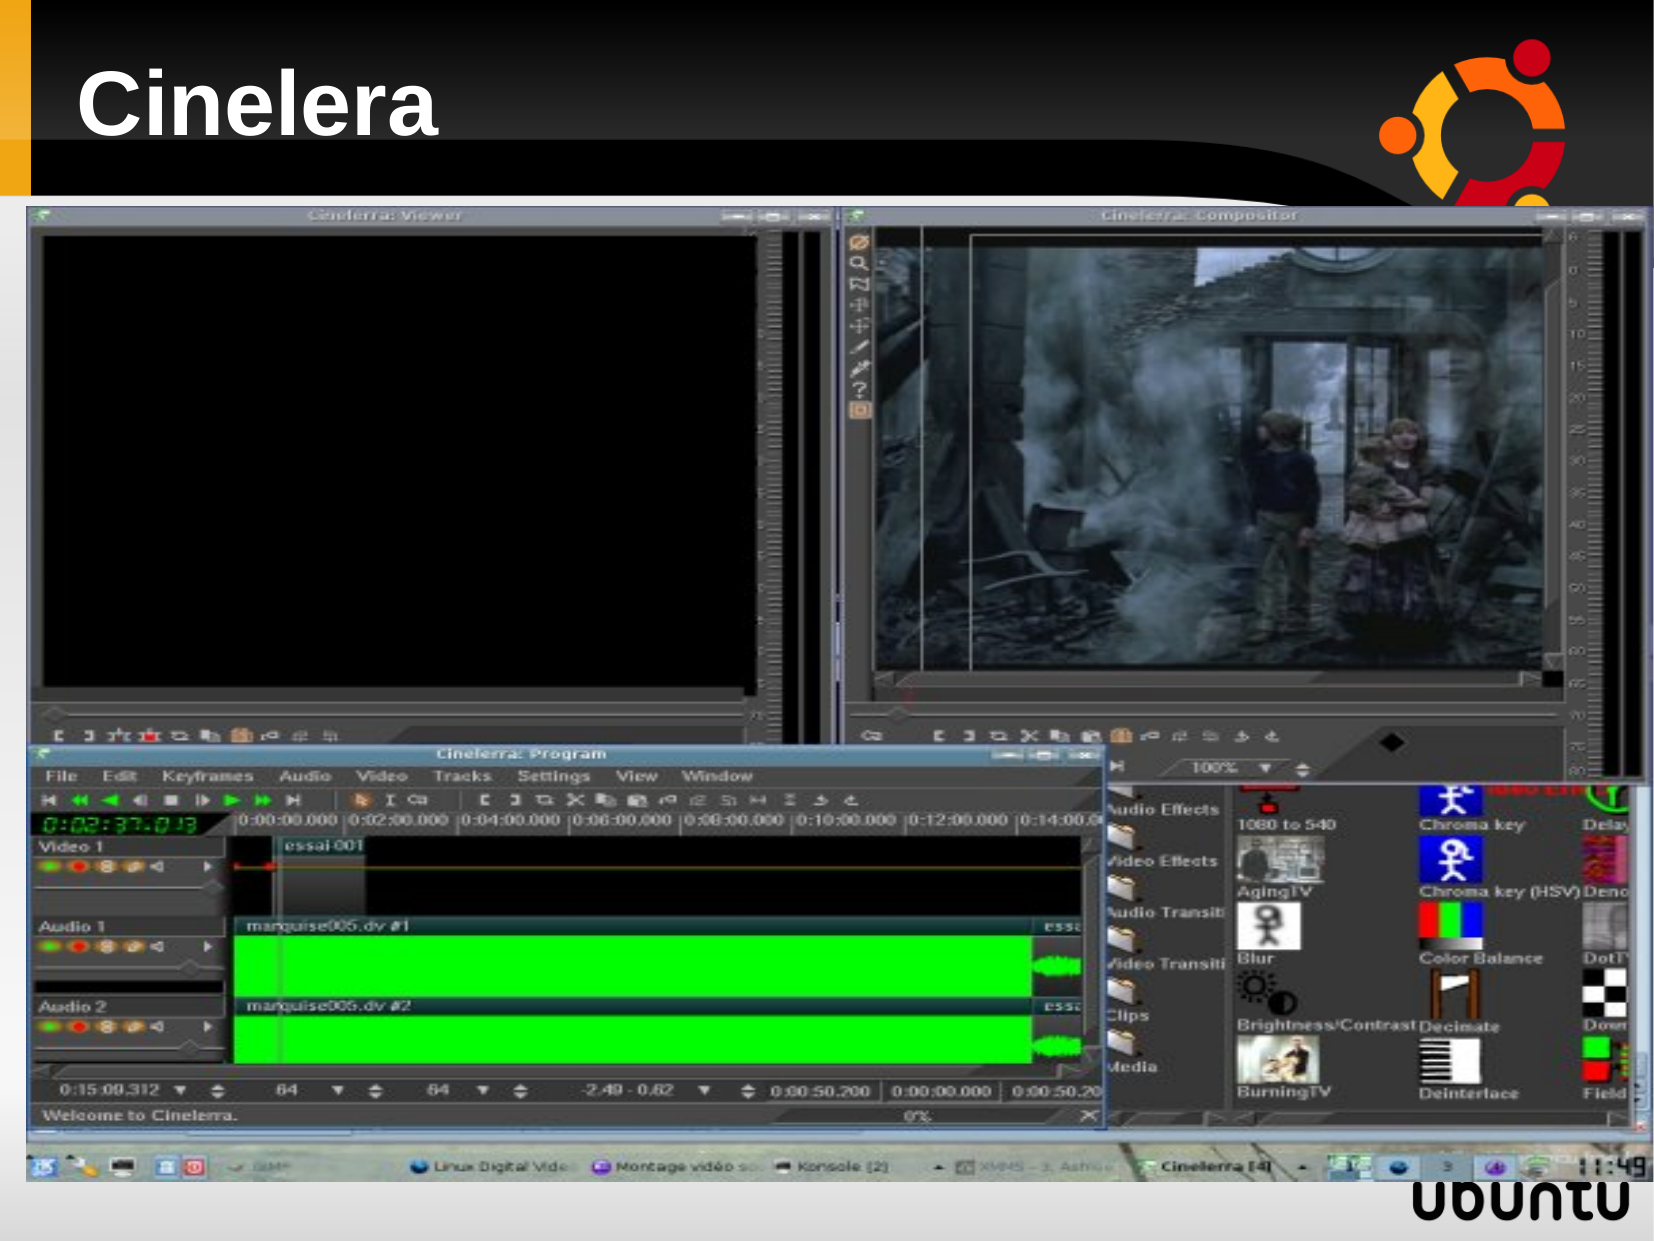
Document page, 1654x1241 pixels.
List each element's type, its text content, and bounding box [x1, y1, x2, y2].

title Cinelera [76, 7, 1565, 200]
picture [0, 0, 1654, 1241]
